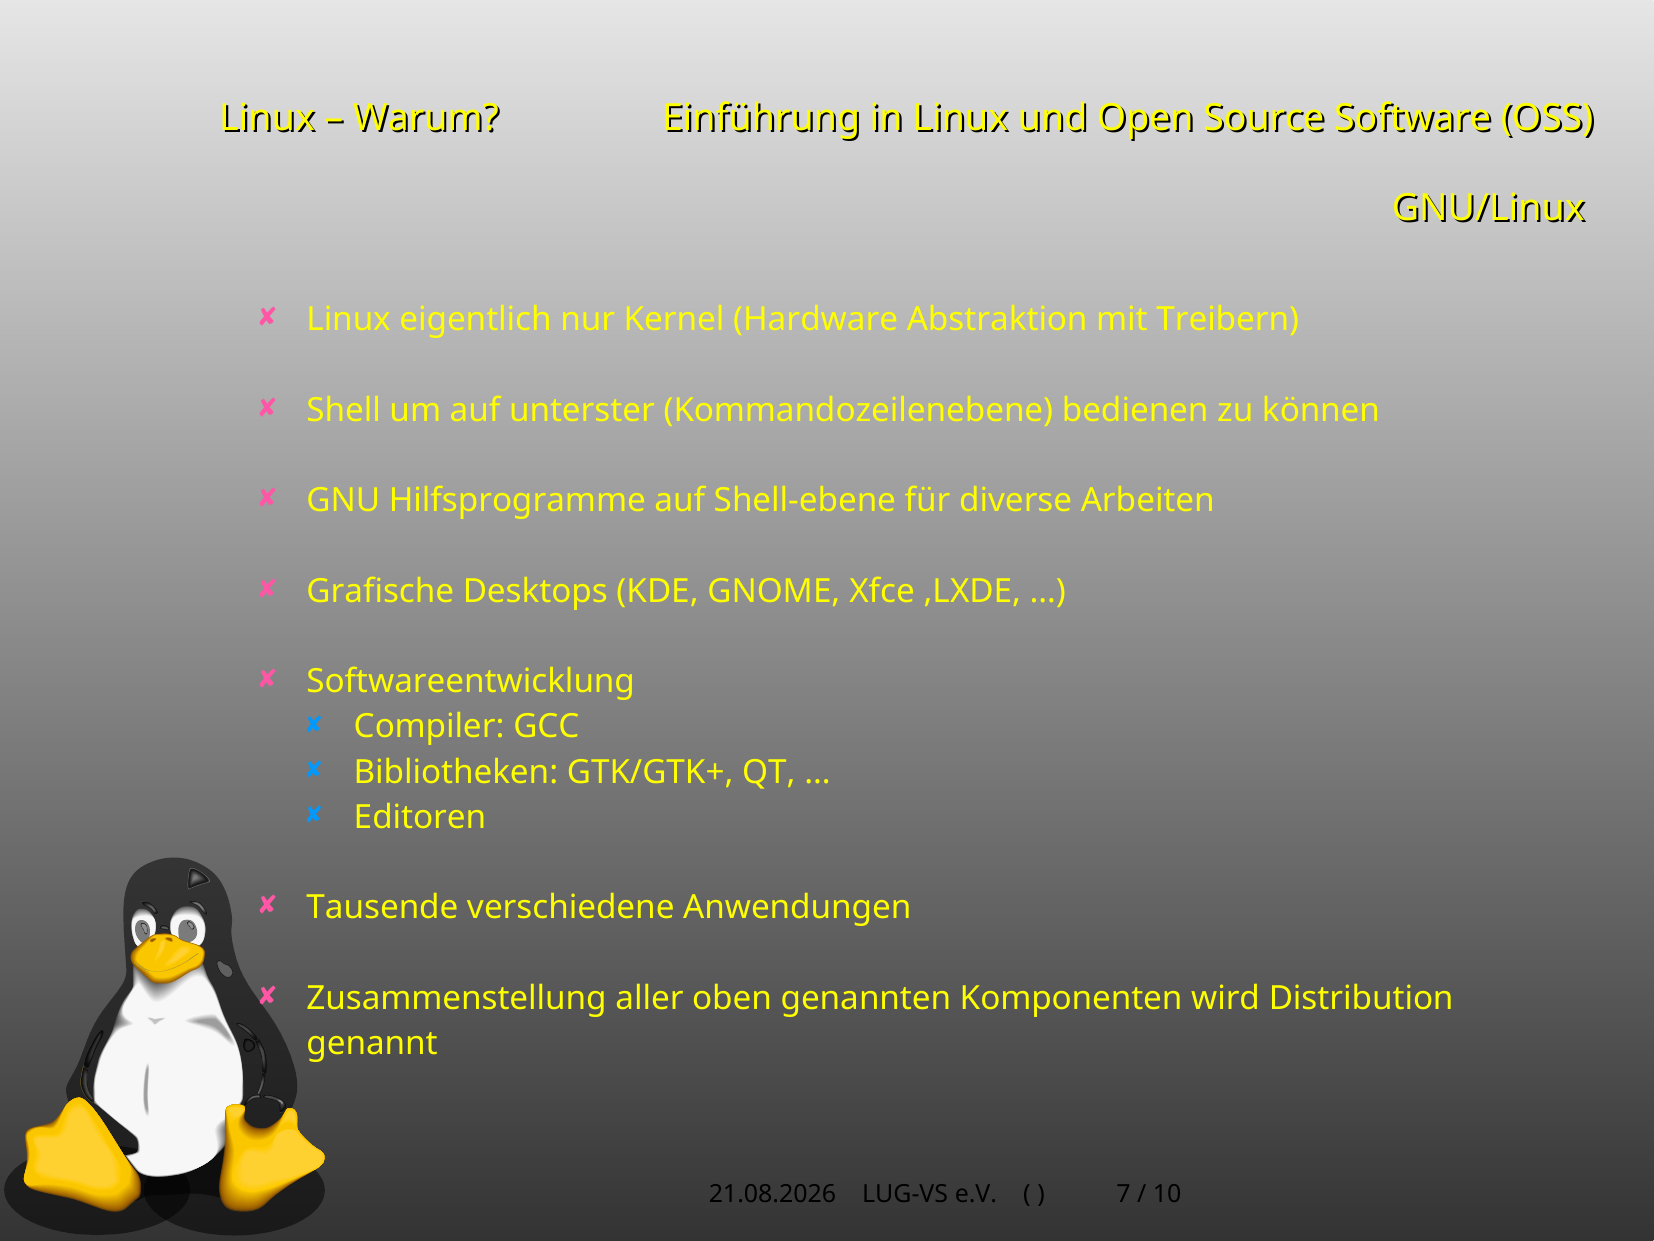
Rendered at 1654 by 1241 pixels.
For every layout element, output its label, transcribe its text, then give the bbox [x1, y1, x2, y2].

title Linux – Warum? Einführung in Linux und Open Source Software (OSS) GNU/Linux [167, 58, 1595, 266]
list Linux eigentlich nur Kernel (Hardware Abstraktion mit Treibern) Shell um auf unterster (Kommandozeilenebene) bedienen zu können GNU Hilfsprogramme auf Shell-ebene für diverse Arbeiten Grafische Desktops (KDE, GNOME, Xfce ,LXDE, …) Softwareentwicklung Compiler: GCC Bibliotheken: GTK/GTK+, QT, … Editoren Tausende verschiedene Anwendungen Zusammenstellung aller oben genannten Komponenten wird Distribution genannt [259, 295, 1595, 1127]
